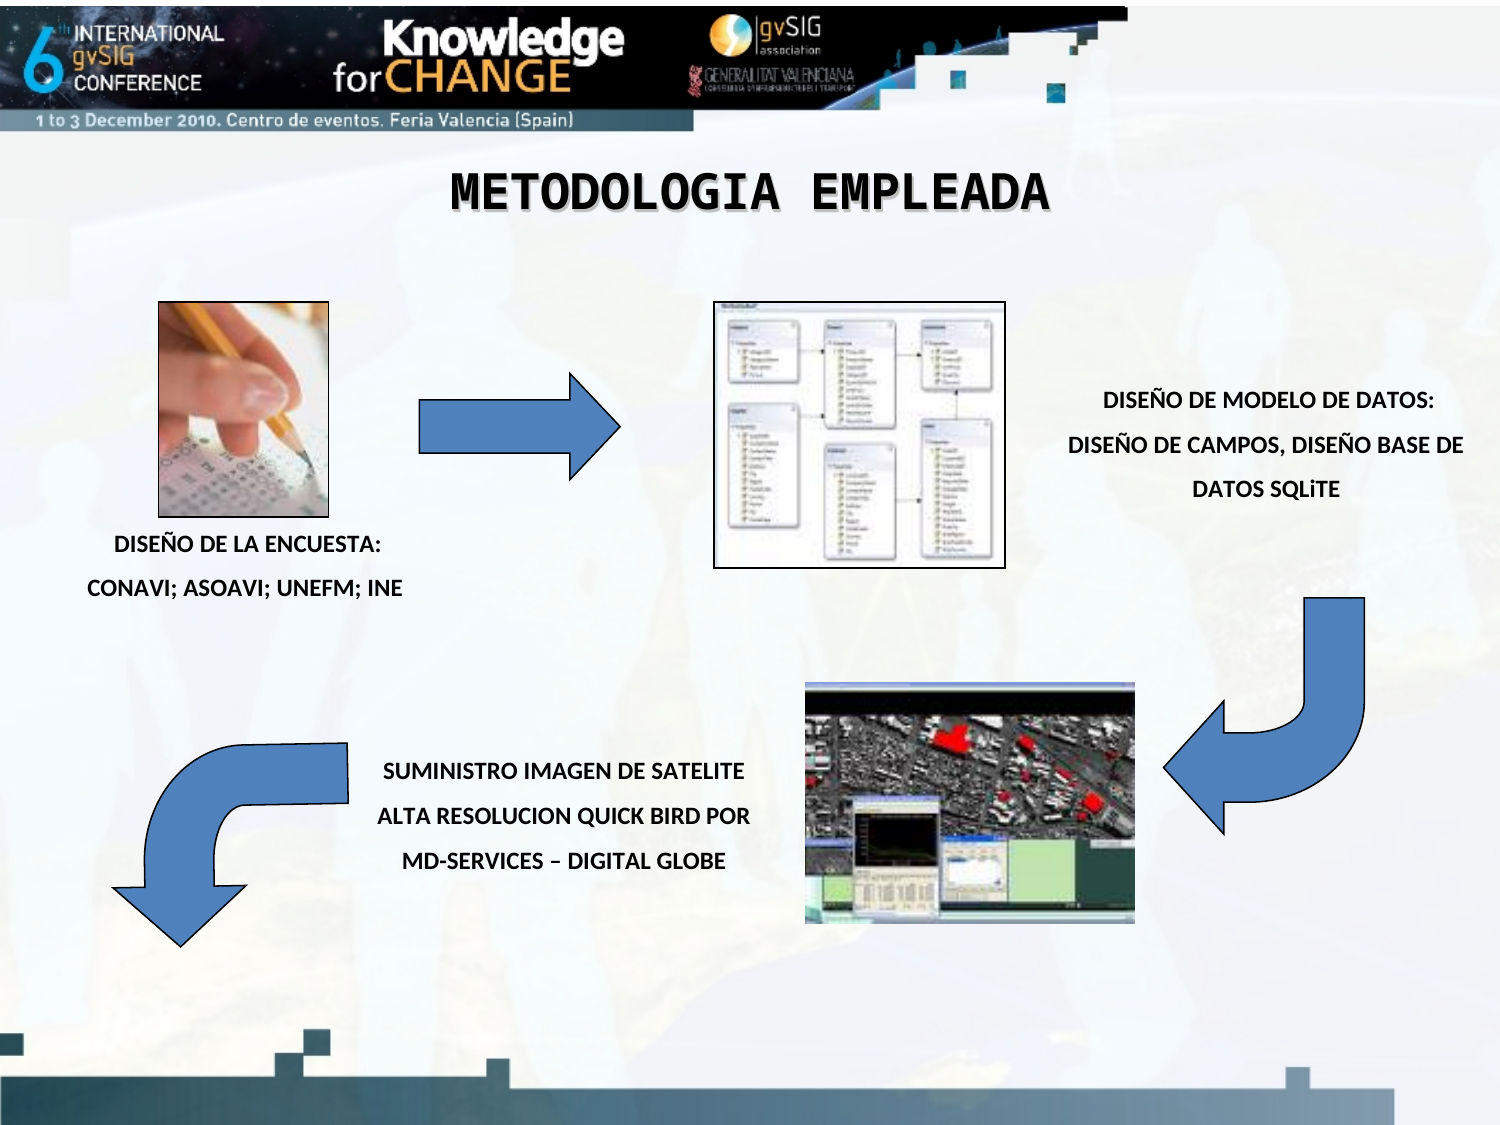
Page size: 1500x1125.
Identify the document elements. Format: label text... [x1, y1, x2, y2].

text_box [1163, 597, 1365, 835]
text_box [419, 373, 621, 480]
text_box DISEÑO DE MODELO DE DATOS: DISEÑO DE CAMPOS, DISEÑO BASE DE DATOS SQLiTE [1038, 360, 1495, 511]
text_box SUMINISTRO IMAGEN DE SATELITE ALTA RESOLUCION QUICK BIRD POR MD-SERVICES – DIGITAL GLOBE [348, 732, 781, 883]
text_box [112, 743, 349, 947]
text_box METODOLOGIA EMPLEADA [175, 152, 1325, 228]
picture [0, 6, 1500, 1125]
text_box DISEÑO DE LA ENCUESTA: CONAVI; ASOAVI; UNEFM; INE [29, 504, 462, 610]
